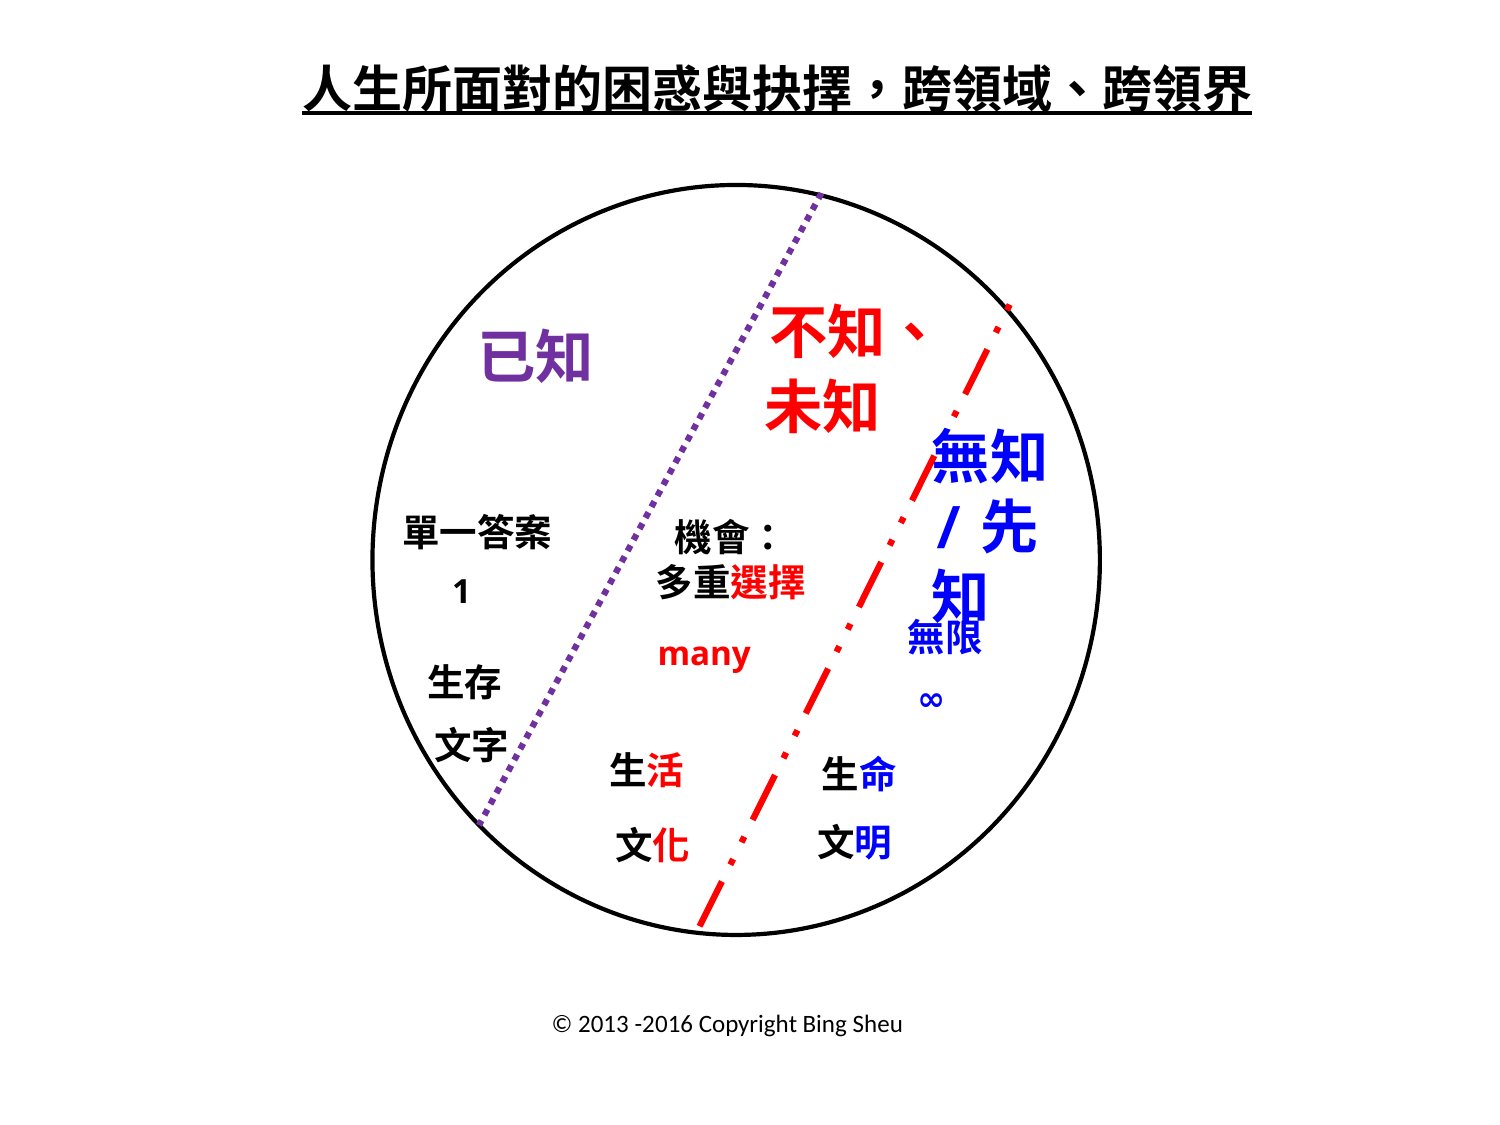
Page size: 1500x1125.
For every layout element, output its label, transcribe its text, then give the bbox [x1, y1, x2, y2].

text_box © 2013 -2016 Copyright Bing Sheu [536, 999, 975, 1045]
text_box 文字 [419, 714, 525, 775]
text_box [372, 184, 1092, 935]
text_box 人生所面對的困惑與抉擇，跨領域、跨領界 [287, 49, 1288, 125]
text_box 文化 [600, 814, 706, 875]
text_box 單一答案 [387, 501, 575, 562]
text_box 生命 [806, 743, 912, 804]
text_box 1 [437, 562, 513, 618]
text_box 文明 [802, 811, 925, 872]
text_box 未知 [749, 362, 900, 448]
text_box 無知/先知 [917, 412, 1100, 638]
text_box 無限 [893, 606, 1013, 667]
text_box 不知、 [754, 287, 925, 373]
text_box many [642, 624, 825, 680]
text_box 無知/先知 [969, 580, 978, 606]
text_box 已知 [462, 312, 625, 398]
text_box 生存 [412, 651, 525, 712]
text_box ∞ [902, 669, 1025, 725]
text_box 生活 [594, 739, 700, 800]
text_box 機會： 多重選擇 [624, 506, 838, 612]
